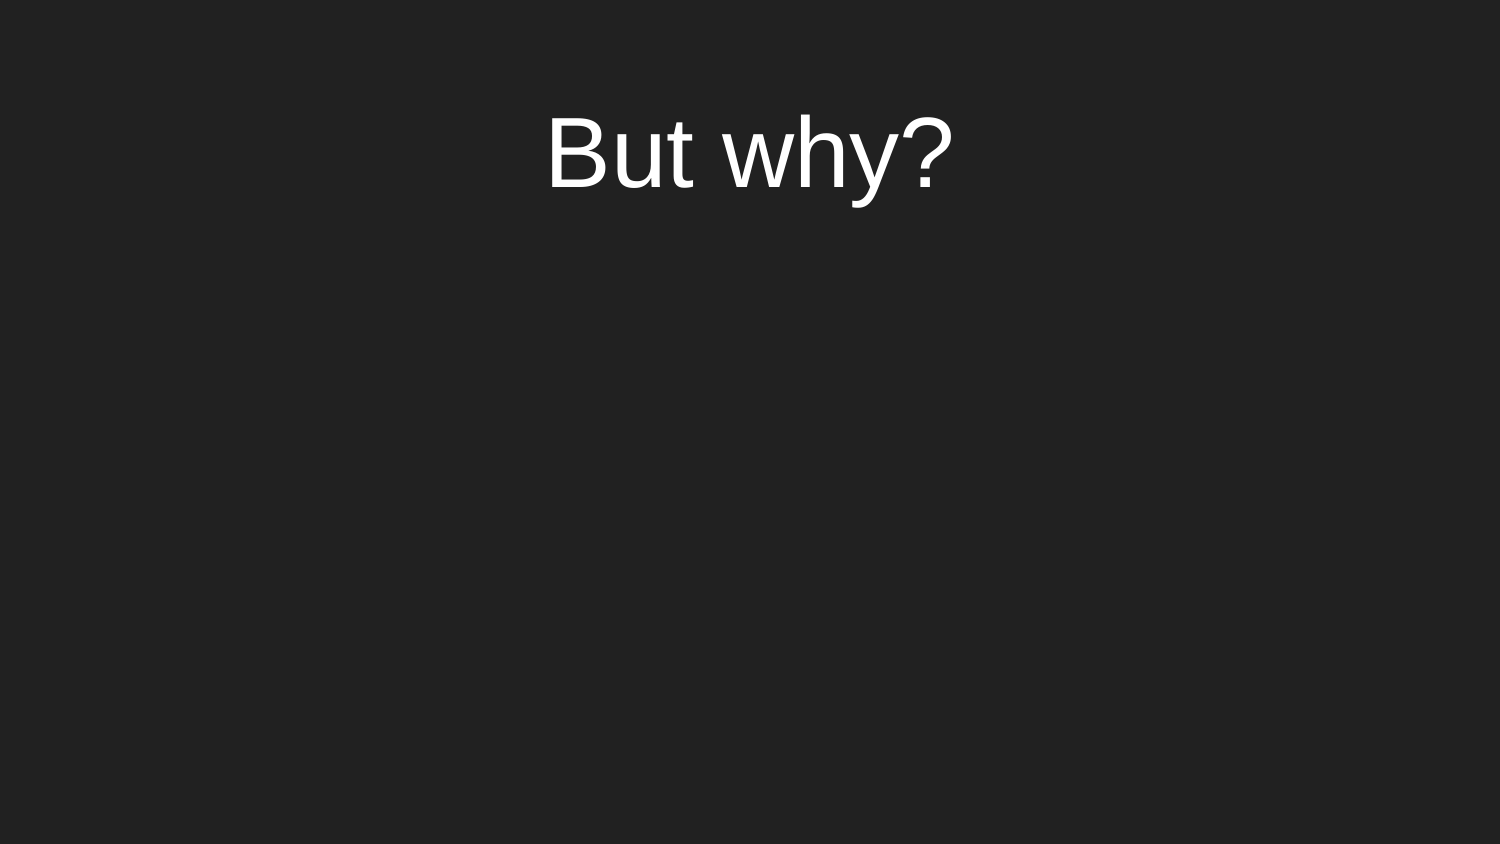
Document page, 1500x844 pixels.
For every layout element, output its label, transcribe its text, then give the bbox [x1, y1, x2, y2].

title But why? [51, 72, 1449, 220]
